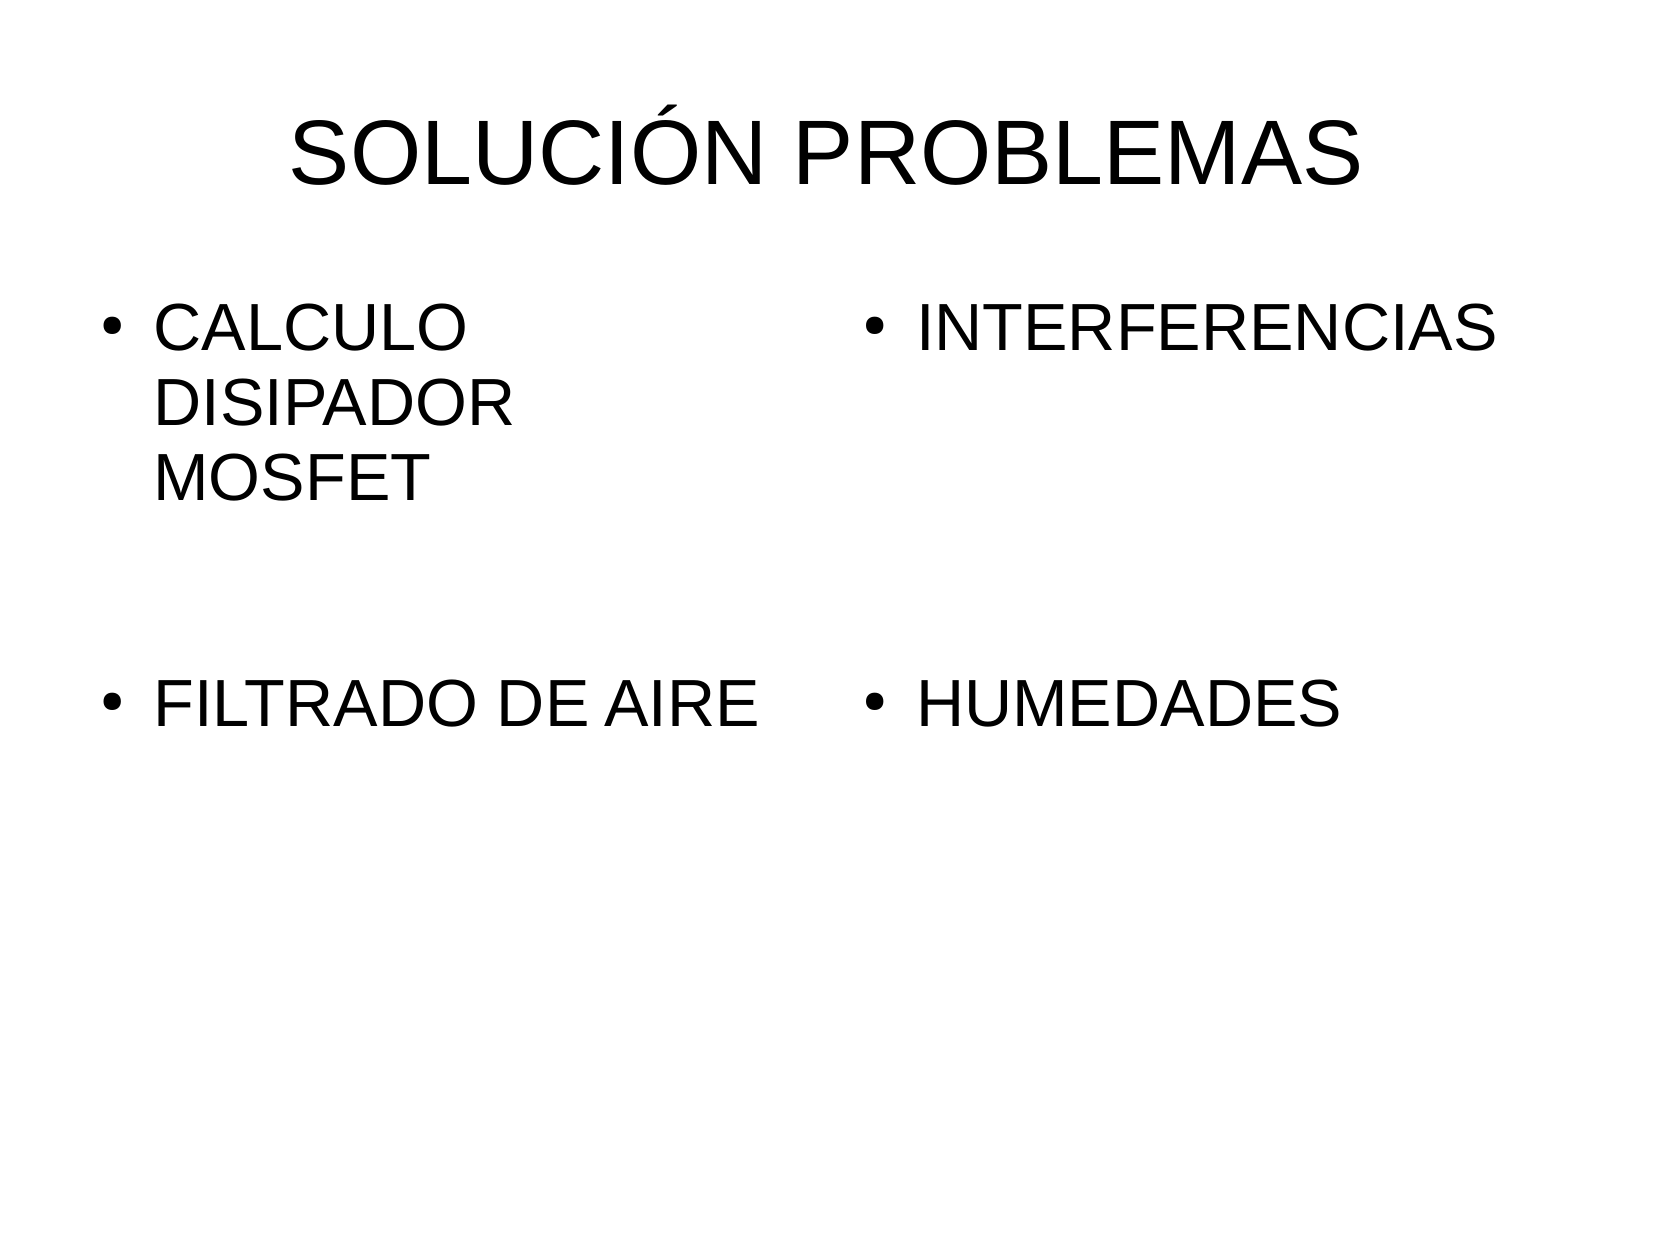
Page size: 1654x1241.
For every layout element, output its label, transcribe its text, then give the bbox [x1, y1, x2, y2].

list INTERFERENCIAS [845, 290, 1572, 634]
list CALCULO DISIPADOR MOSFET [82, 290, 809, 634]
list HUMEDADES [845, 665, 1572, 1009]
list FILTRADO DE AIRE [82, 665, 809, 1009]
title SOLUCIÓN PROBLEMAS [82, 49, 1571, 257]
